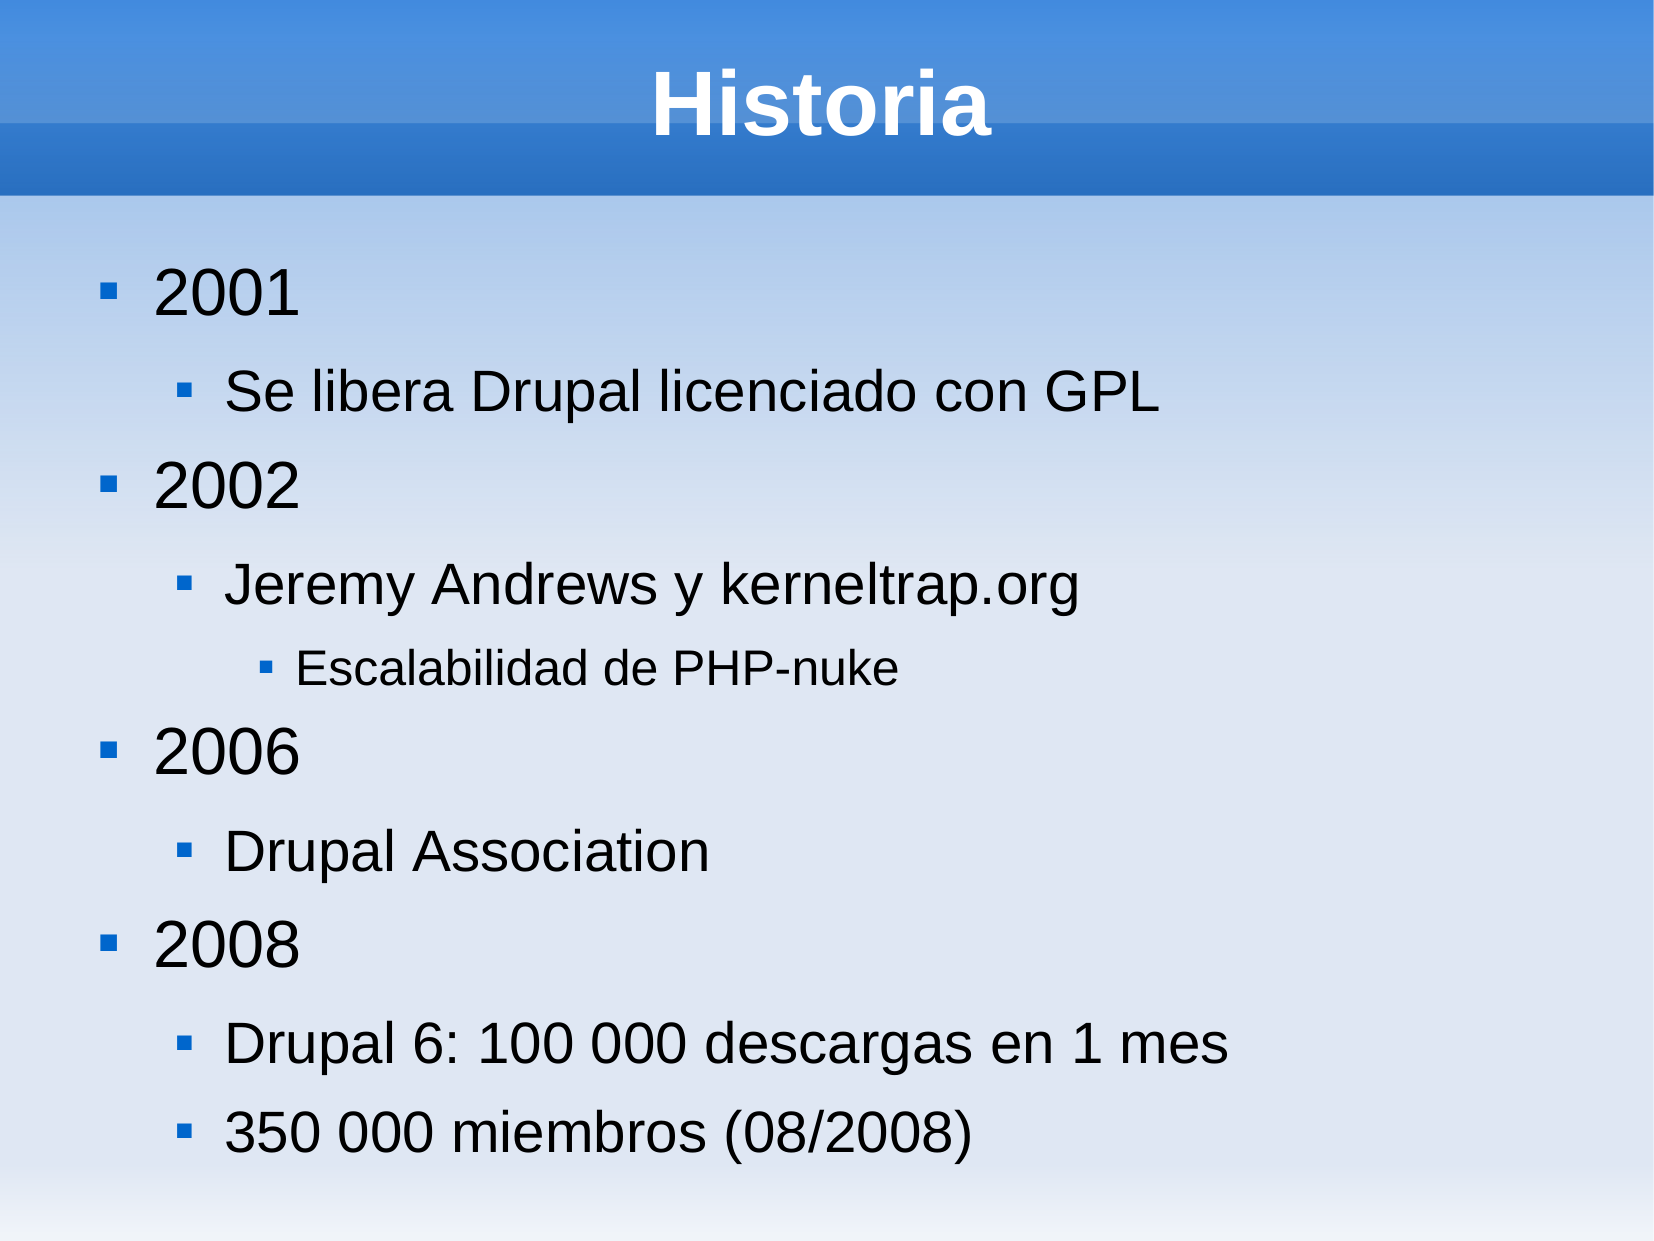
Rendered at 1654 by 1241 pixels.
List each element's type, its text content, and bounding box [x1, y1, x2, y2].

picture [0, 0, 1654, 1241]
title Historia [76, 0, 1565, 208]
list 2001 Se libera Drupal licenciado con GPL 2002 Jeremy Andrews y kerneltrap.org Escalabilidad de PHP-nuke 2006 Drupal Association 2008 Drupal 6: 100 000 descargas en 1 mes 350 000 miembros (08/2008) [82, 254, 1571, 1166]
